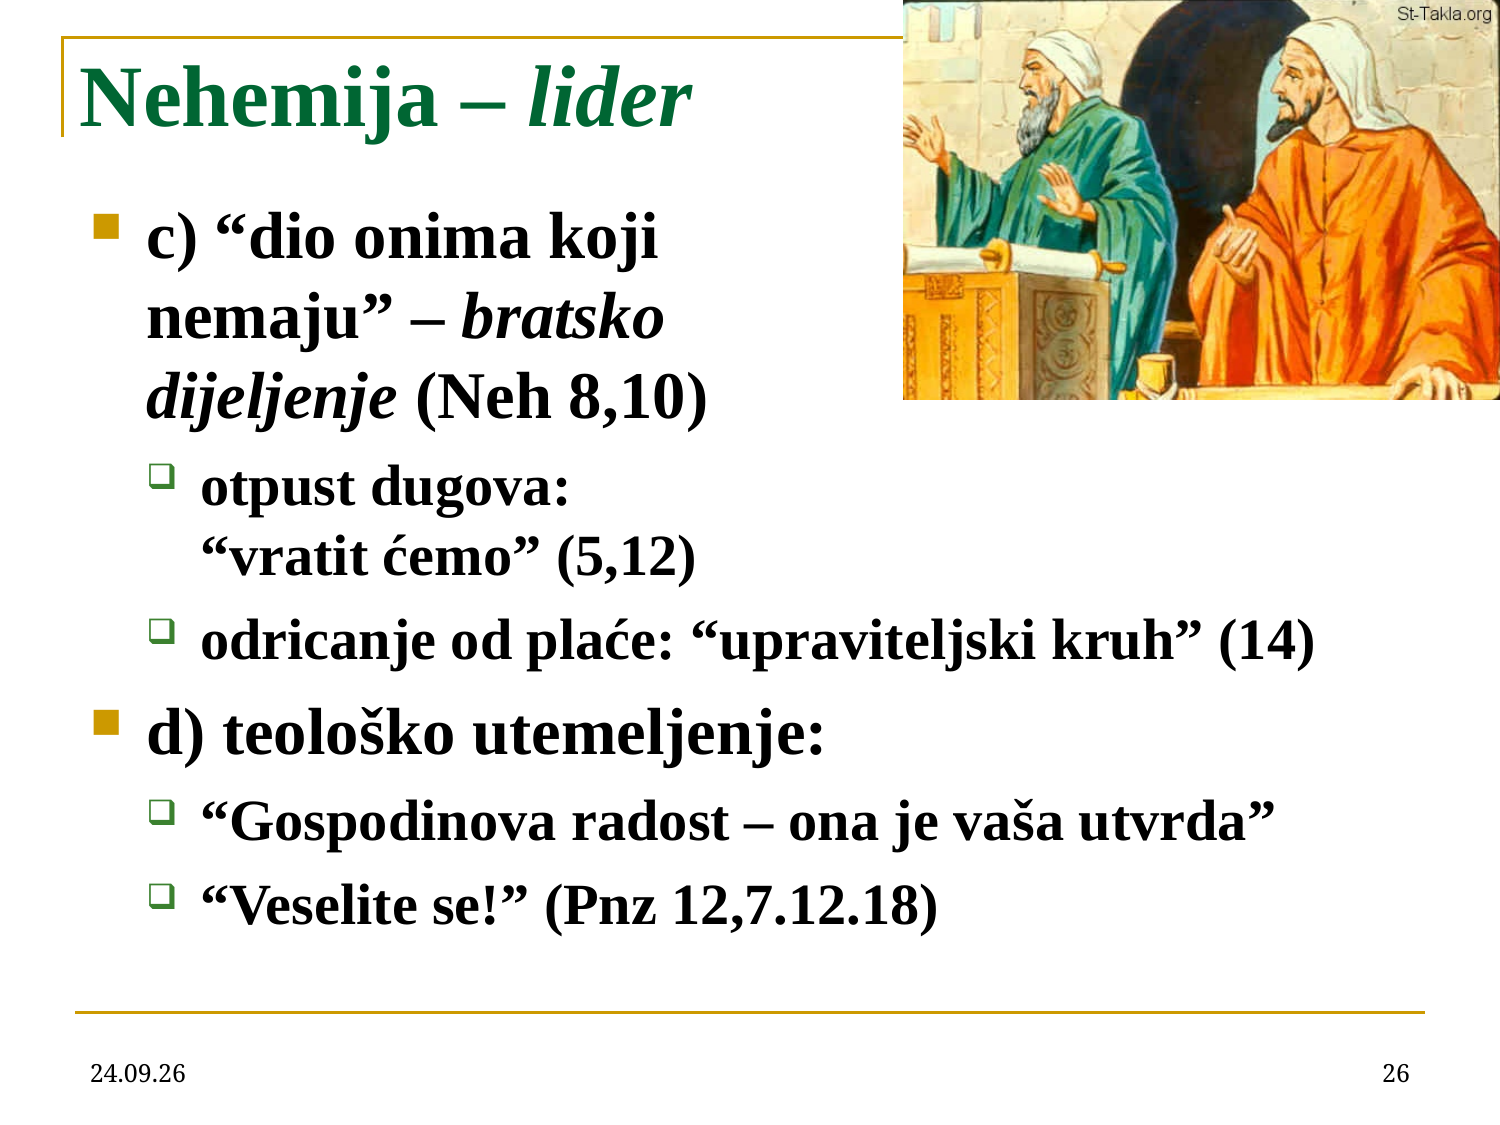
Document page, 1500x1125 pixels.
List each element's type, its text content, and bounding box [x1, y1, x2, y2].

text_box 16.12.25 [74, 1024, 426, 1100]
title Nehemija – lider [64, 31, 903, 218]
list c) “dio onima koji nemaju” – bratsko dijeljenje (Neh 8,10) otpust dugova: “vratit ćemo” (5,12) odricanje od plaće: “upraviteljski kruh” (14) d) teološko utemeljenje: “Gospodinova radost – ona je vaša utvrda” “Veselite se!” (Pnz 12,7.12.18) [75, 184, 1426, 1006]
text_box <number> [1074, 1024, 1426, 1100]
picture [903, 0, 1500, 400]
